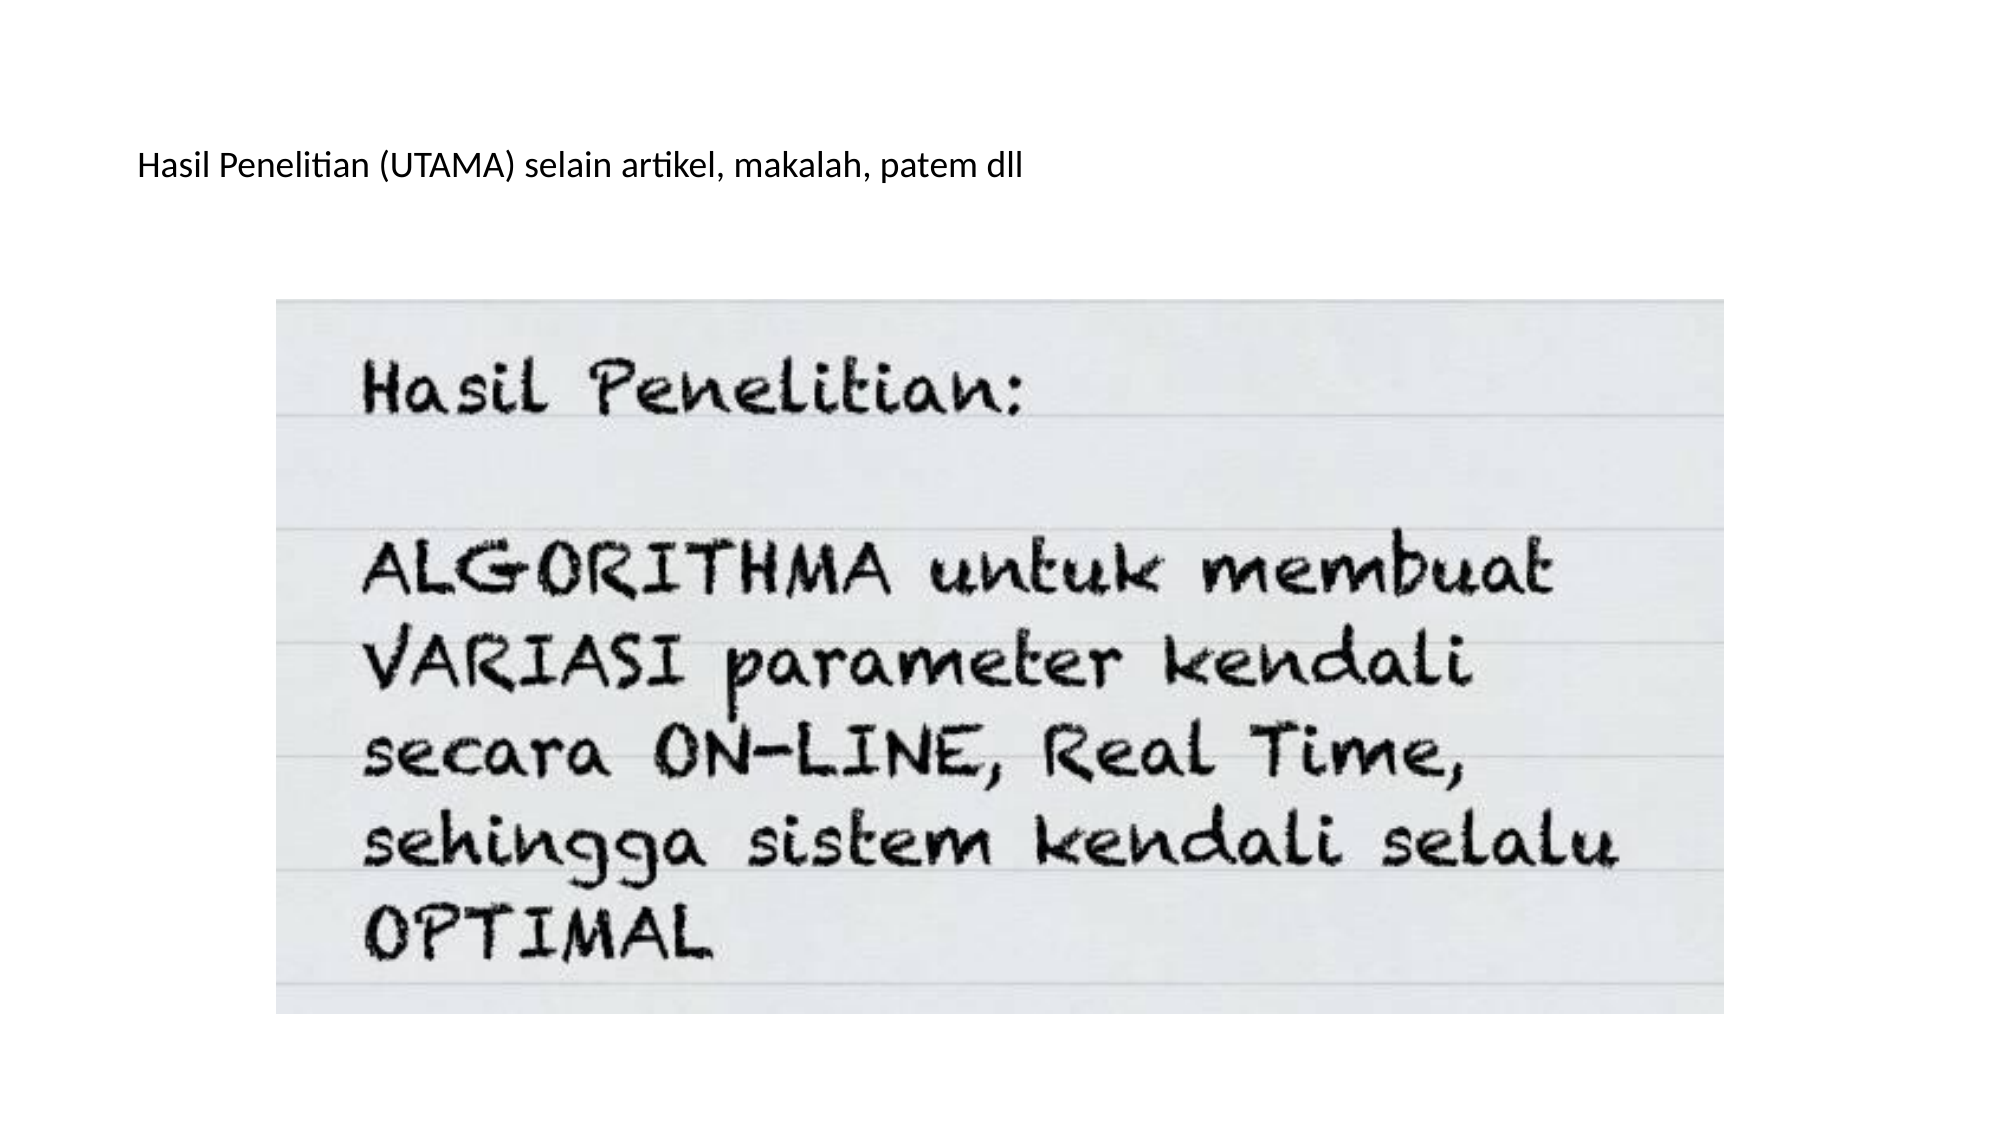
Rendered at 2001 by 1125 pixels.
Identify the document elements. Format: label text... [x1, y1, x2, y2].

title Hasil Penelitian (UTAMA) selain artikel, makalah, patem dll [137, 59, 1863, 278]
picture [276, 299, 1724, 1014]
